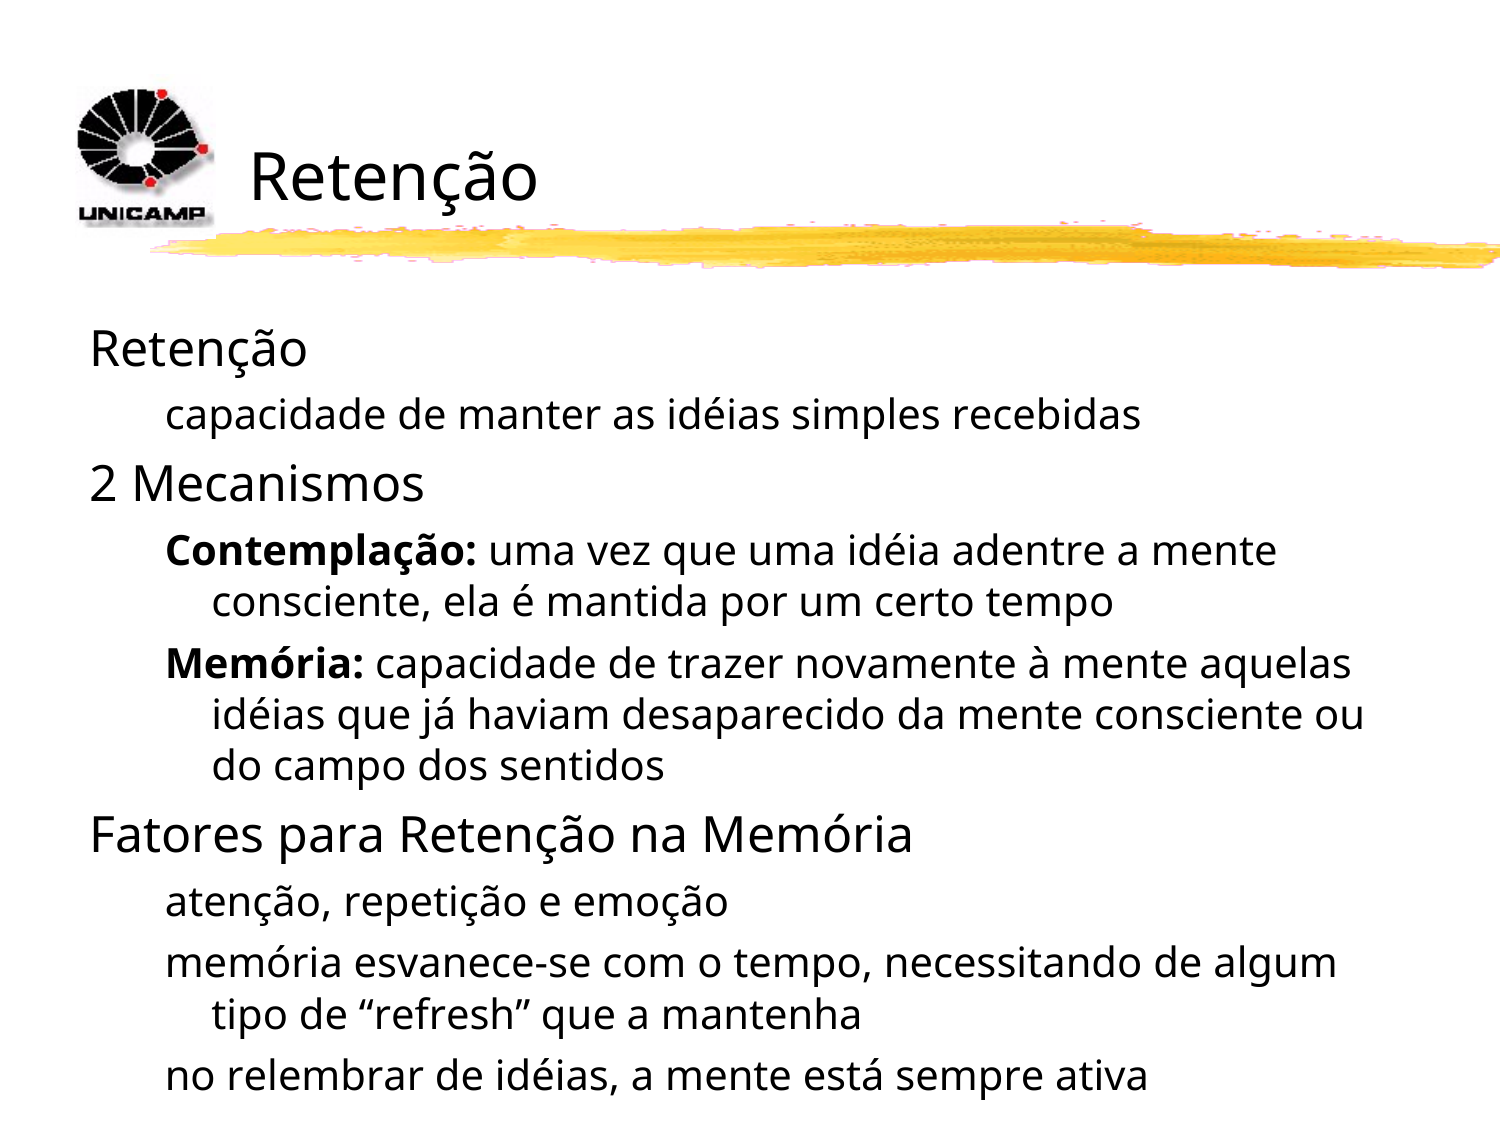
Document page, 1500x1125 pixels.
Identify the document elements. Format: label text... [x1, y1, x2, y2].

title Retenção [233, 37, 1434, 225]
picture [75, 74, 1500, 279]
list Retenção capacidade de manter as idéias simples recebidas 2 Mecanismos Contemplação: uma vez que uma idéia adentre a mente consciente, ela é mantida por um certo tempo Memória: capacidade de trazer novamente à mente aquelas idéias que já haviam desaparecido da mente consciente ou do campo dos sentidos Fatores para Retenção na Memória atenção, repetição e emoção memória esvanece-se com o tempo, necessitando de algum tipo de “refresh” que a mantenha no relembrar de idéias, a mente está sempre ativa [74, 309, 1417, 994]
